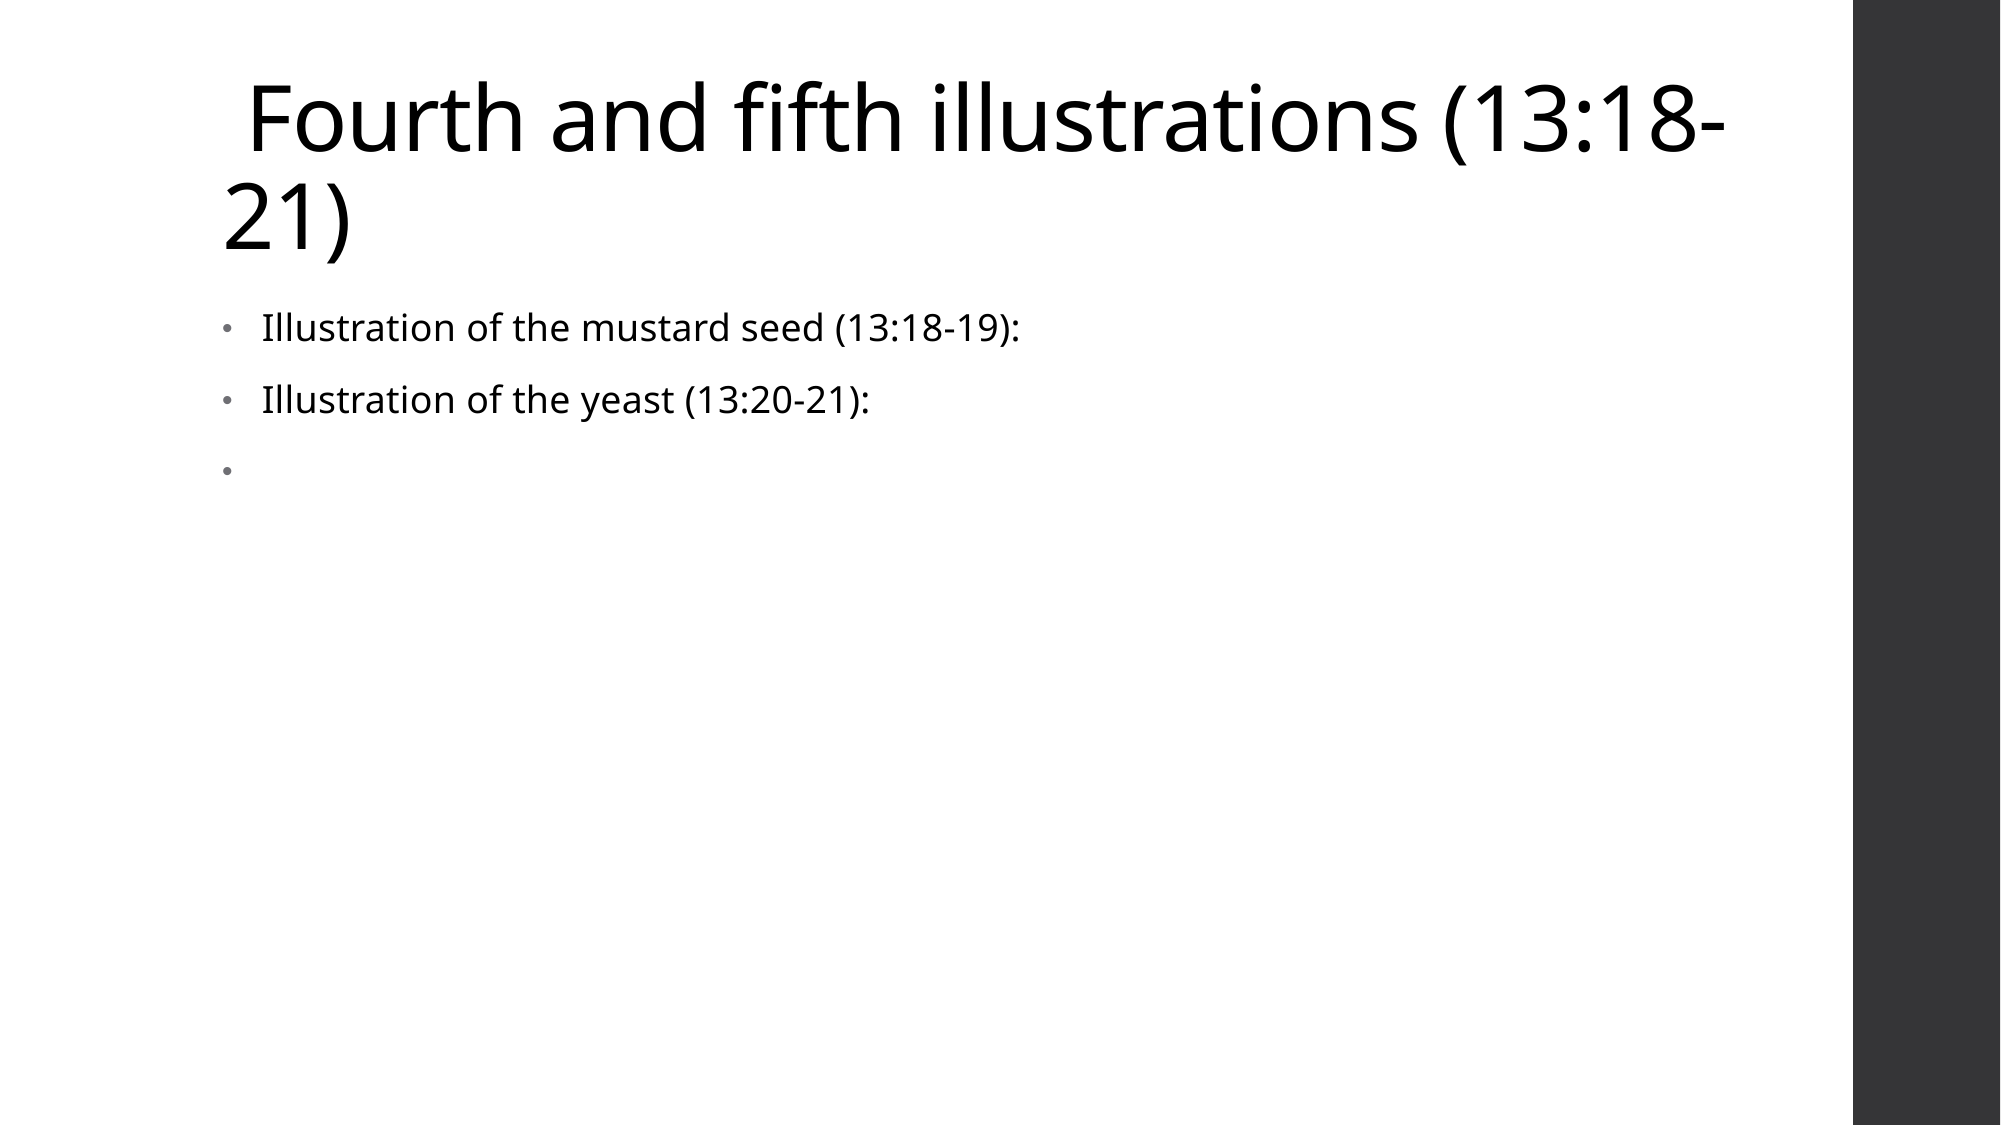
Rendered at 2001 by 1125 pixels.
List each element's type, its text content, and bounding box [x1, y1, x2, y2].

title Fourth and fifth illustrations (13:18-21) [206, 60, 1797, 278]
list Illustration of the mustard seed (13:18-19): Illustration of the yeast (13:20-21): [206, 299, 1617, 1014]
